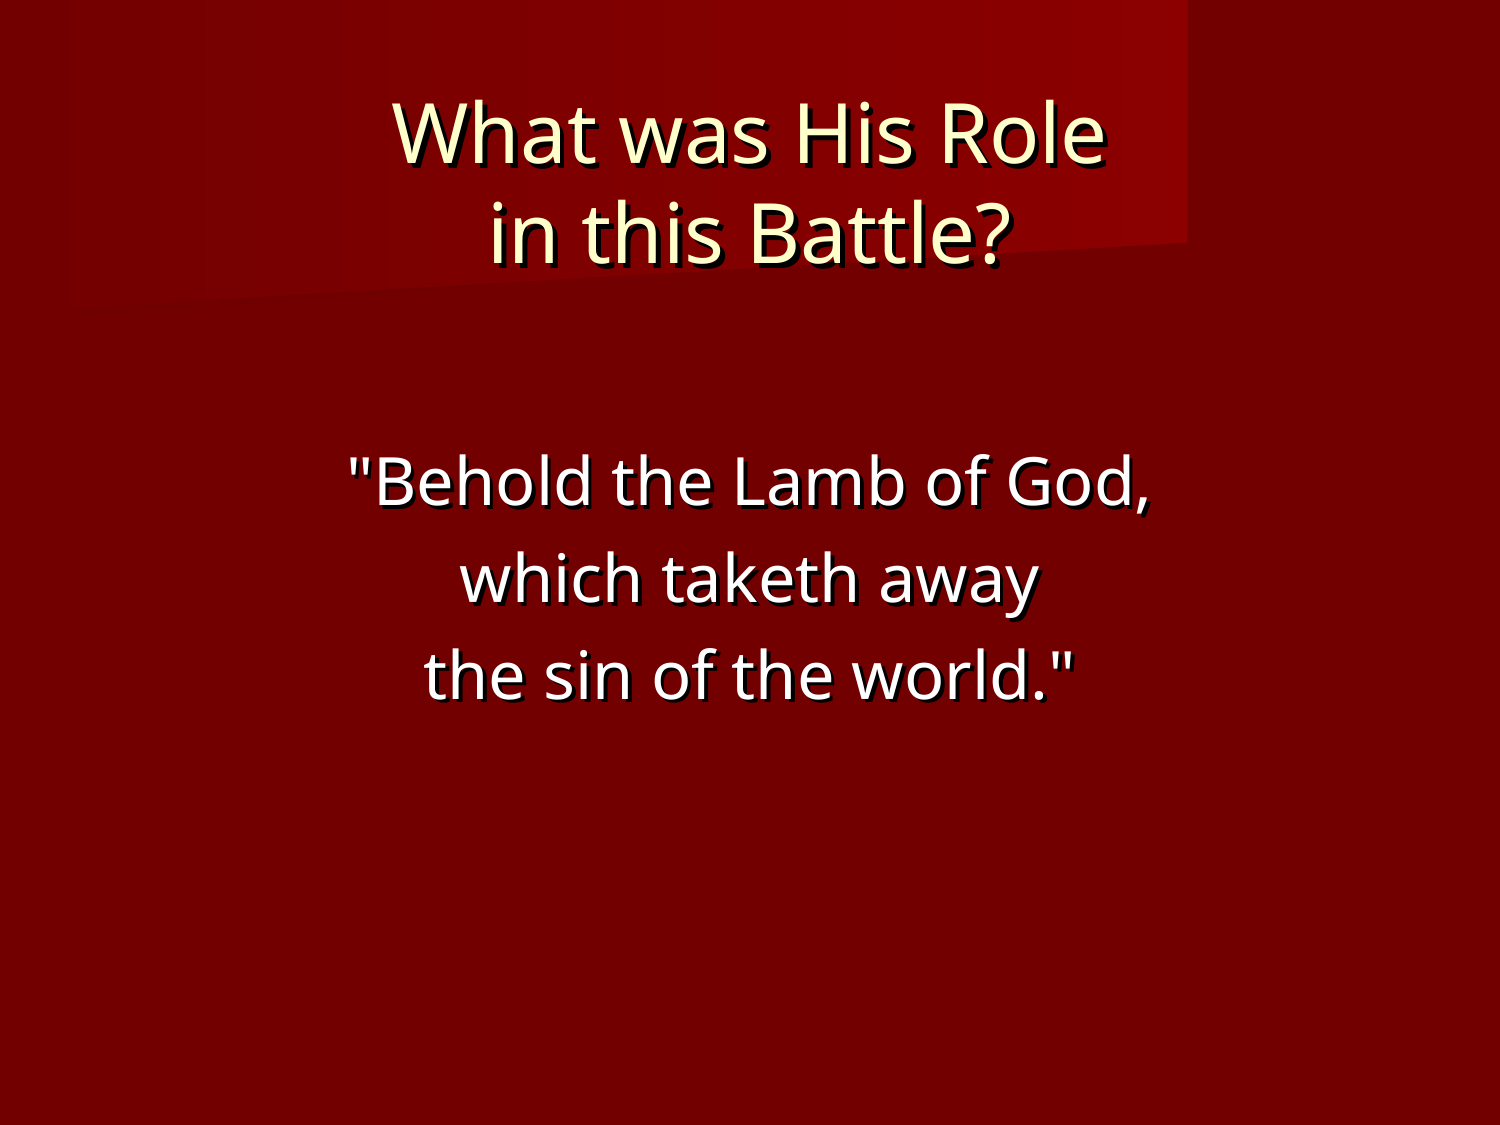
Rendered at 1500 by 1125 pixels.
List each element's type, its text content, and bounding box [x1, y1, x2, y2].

title What was His Role in this Battle? [75, 72, 1426, 288]
list "Behold the Lamb of God, which taketh away the sin of the world." [75, 431, 1426, 766]
